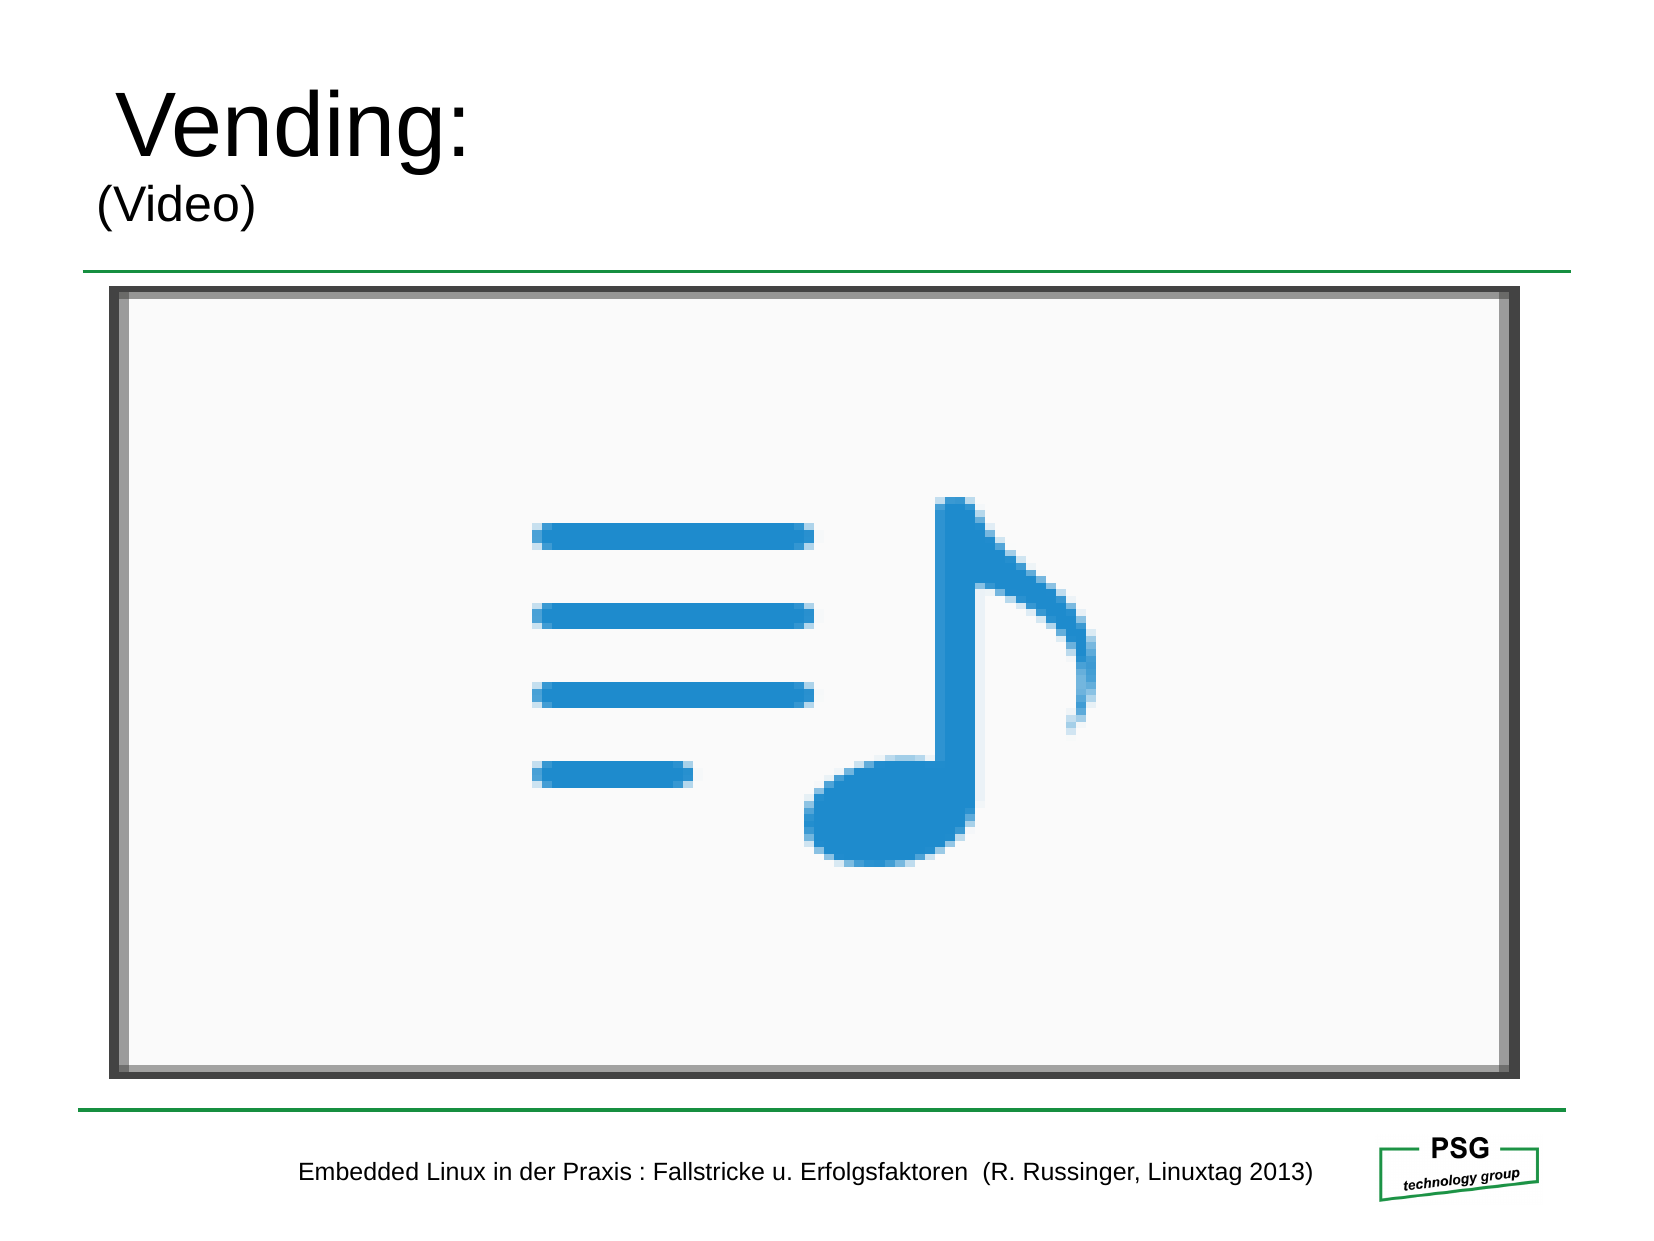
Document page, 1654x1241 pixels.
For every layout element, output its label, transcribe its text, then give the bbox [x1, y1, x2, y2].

picture [1375, 1134, 1543, 1205]
title Vending: (Video) [82, 49, 1571, 257]
text_box [108, 285, 1521, 1080]
